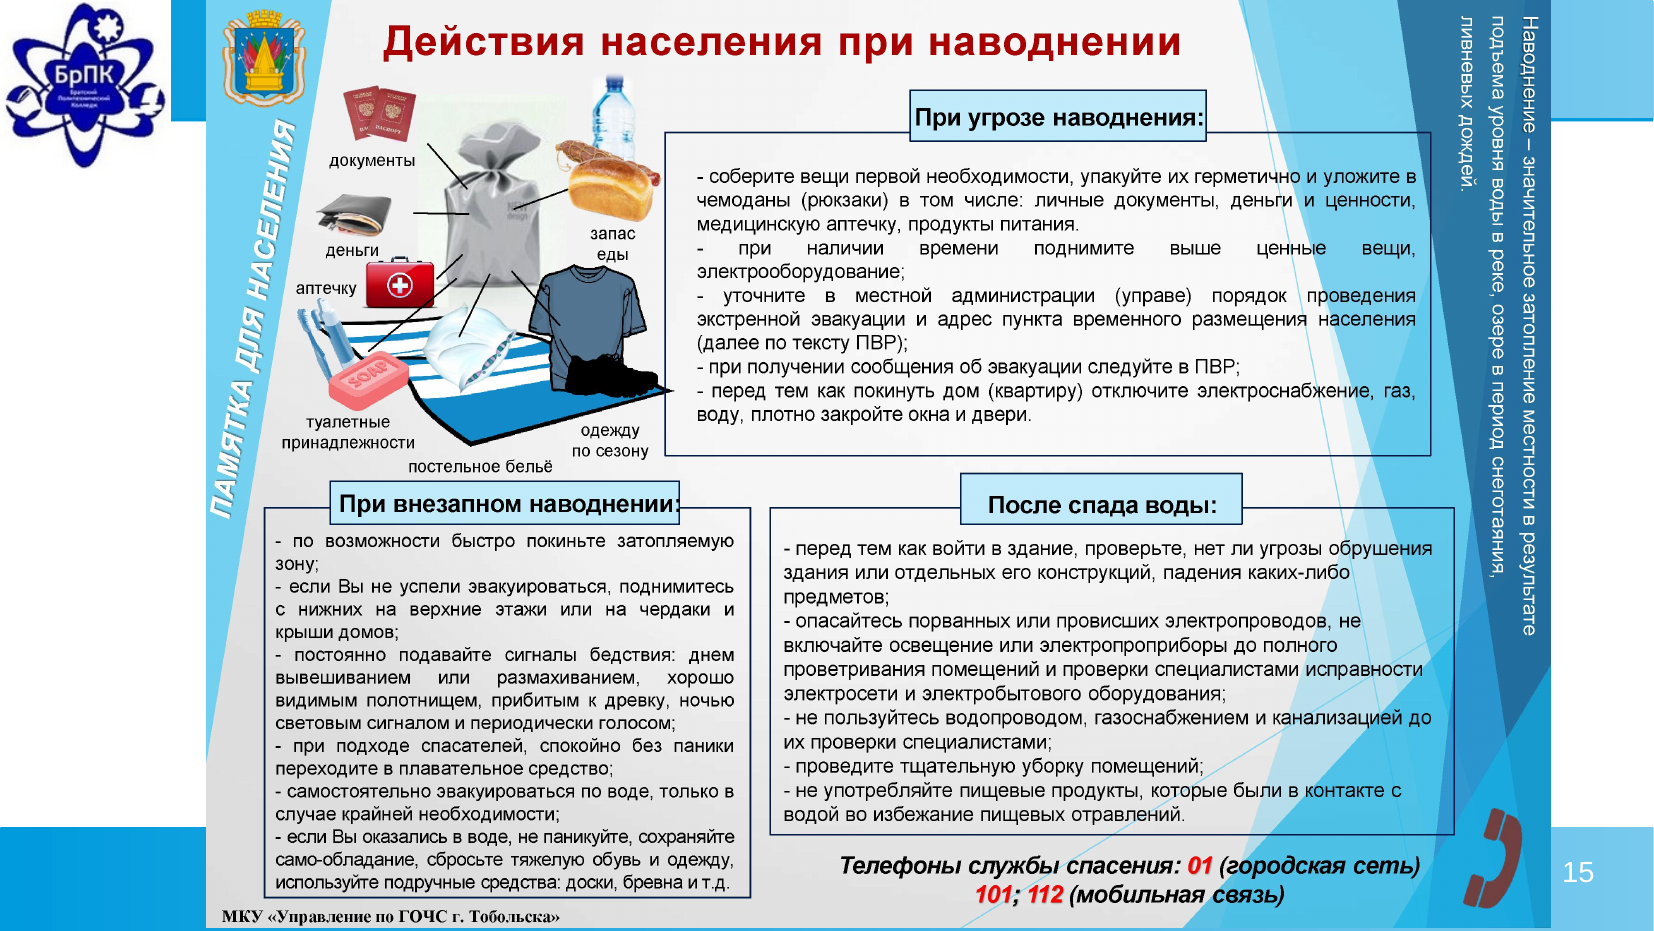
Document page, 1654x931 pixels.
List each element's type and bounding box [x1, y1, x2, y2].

picture [206, 0, 1551, 928]
picture [0, 0, 171, 171]
